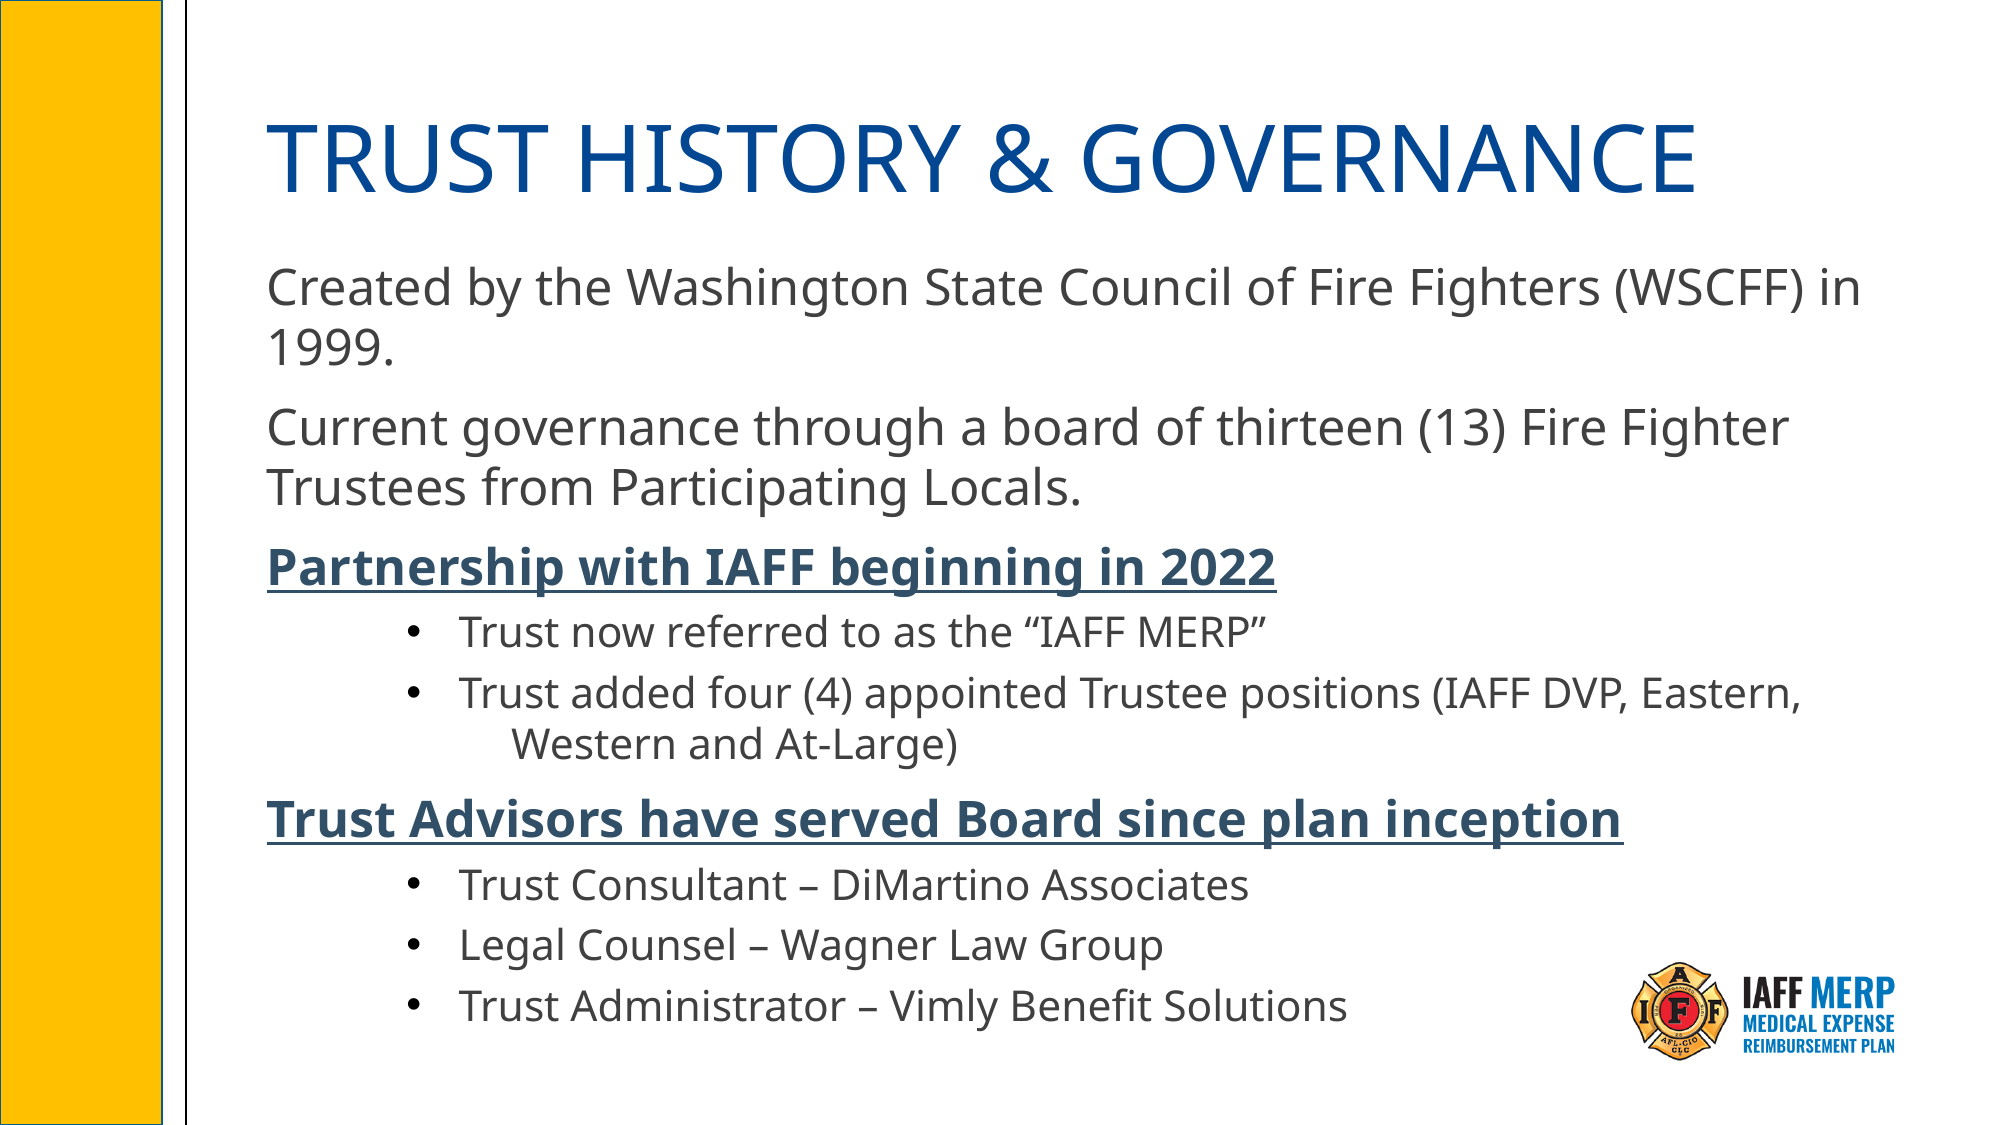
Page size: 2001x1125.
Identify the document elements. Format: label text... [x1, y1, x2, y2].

list Created by the Washington State Council of Fire Fighters (WSCFF) in 1999. Current governance through a board of thirteen (13) Fire Fighter Trustees from Participating Locals. Partnership with IAFF beginning in 2022 Trust now referred to as the “IAFF MERP” Trust added four (4) appointed Trustee positions (IAFF DVP, Eastern, Western and At-Large) Trust Advisors have served Board since plan inception Trust Consultant – DiMartino Associates Legal Counsel – Wagner Law Group Trust Administrator – Vimly Benefit Solutions [237, 244, 1901, 1041]
picture [1620, 950, 1906, 1070]
text_box [0, 0, 162, 1125]
title Trust History & Governance [266, 55, 1930, 221]
